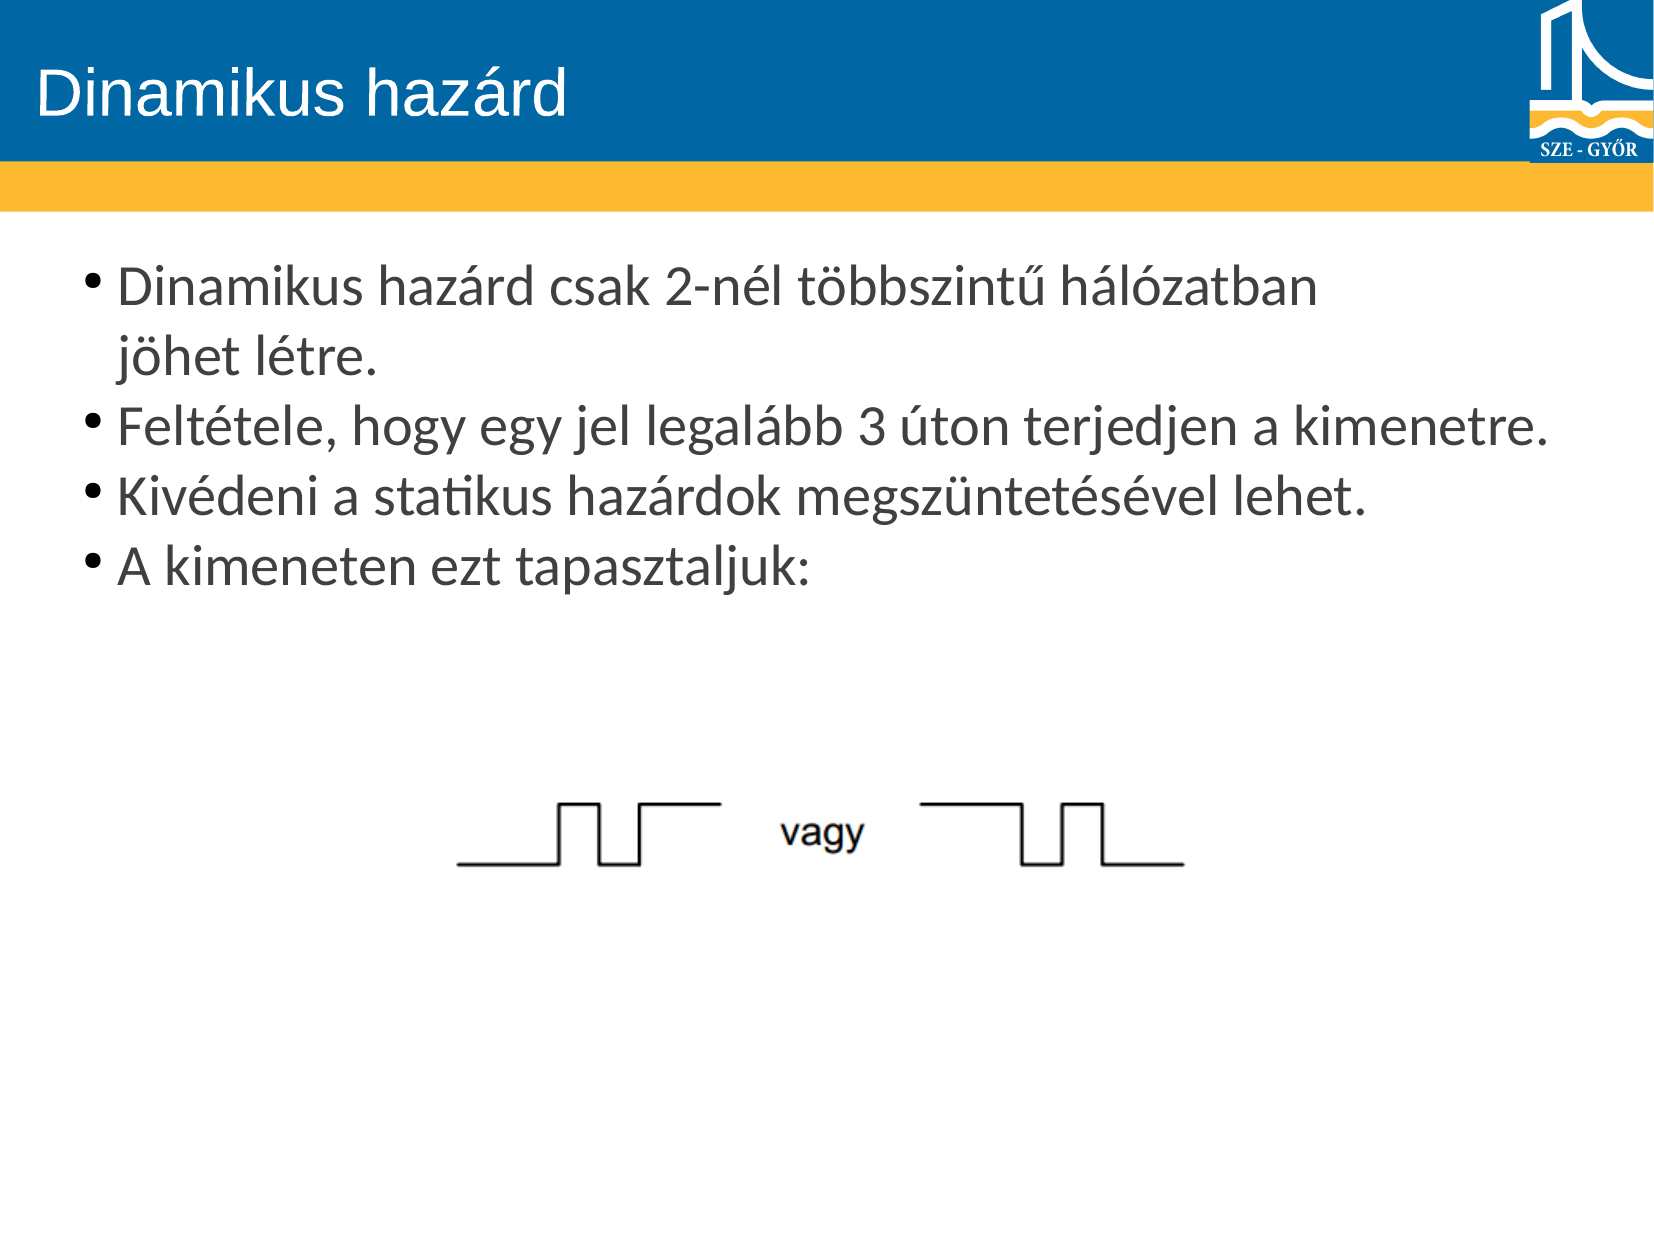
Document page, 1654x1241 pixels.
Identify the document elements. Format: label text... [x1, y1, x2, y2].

text_box Dinamikus hazárd csak 2-nél többszintű hálózatban jöhet létre. Feltétele, hogy egy jel legalább 3 úton terjedjen a kimenetre. Kivédeni a statikus hazárdok megszüntetésével lehet. A kimeneten ezt tapasztaljuk: [82, 247, 1571, 1198]
text_box Dinamikus hazárd [34, 48, 1524, 144]
picture [1529, 0, 1654, 163]
picture [452, 781, 1193, 886]
